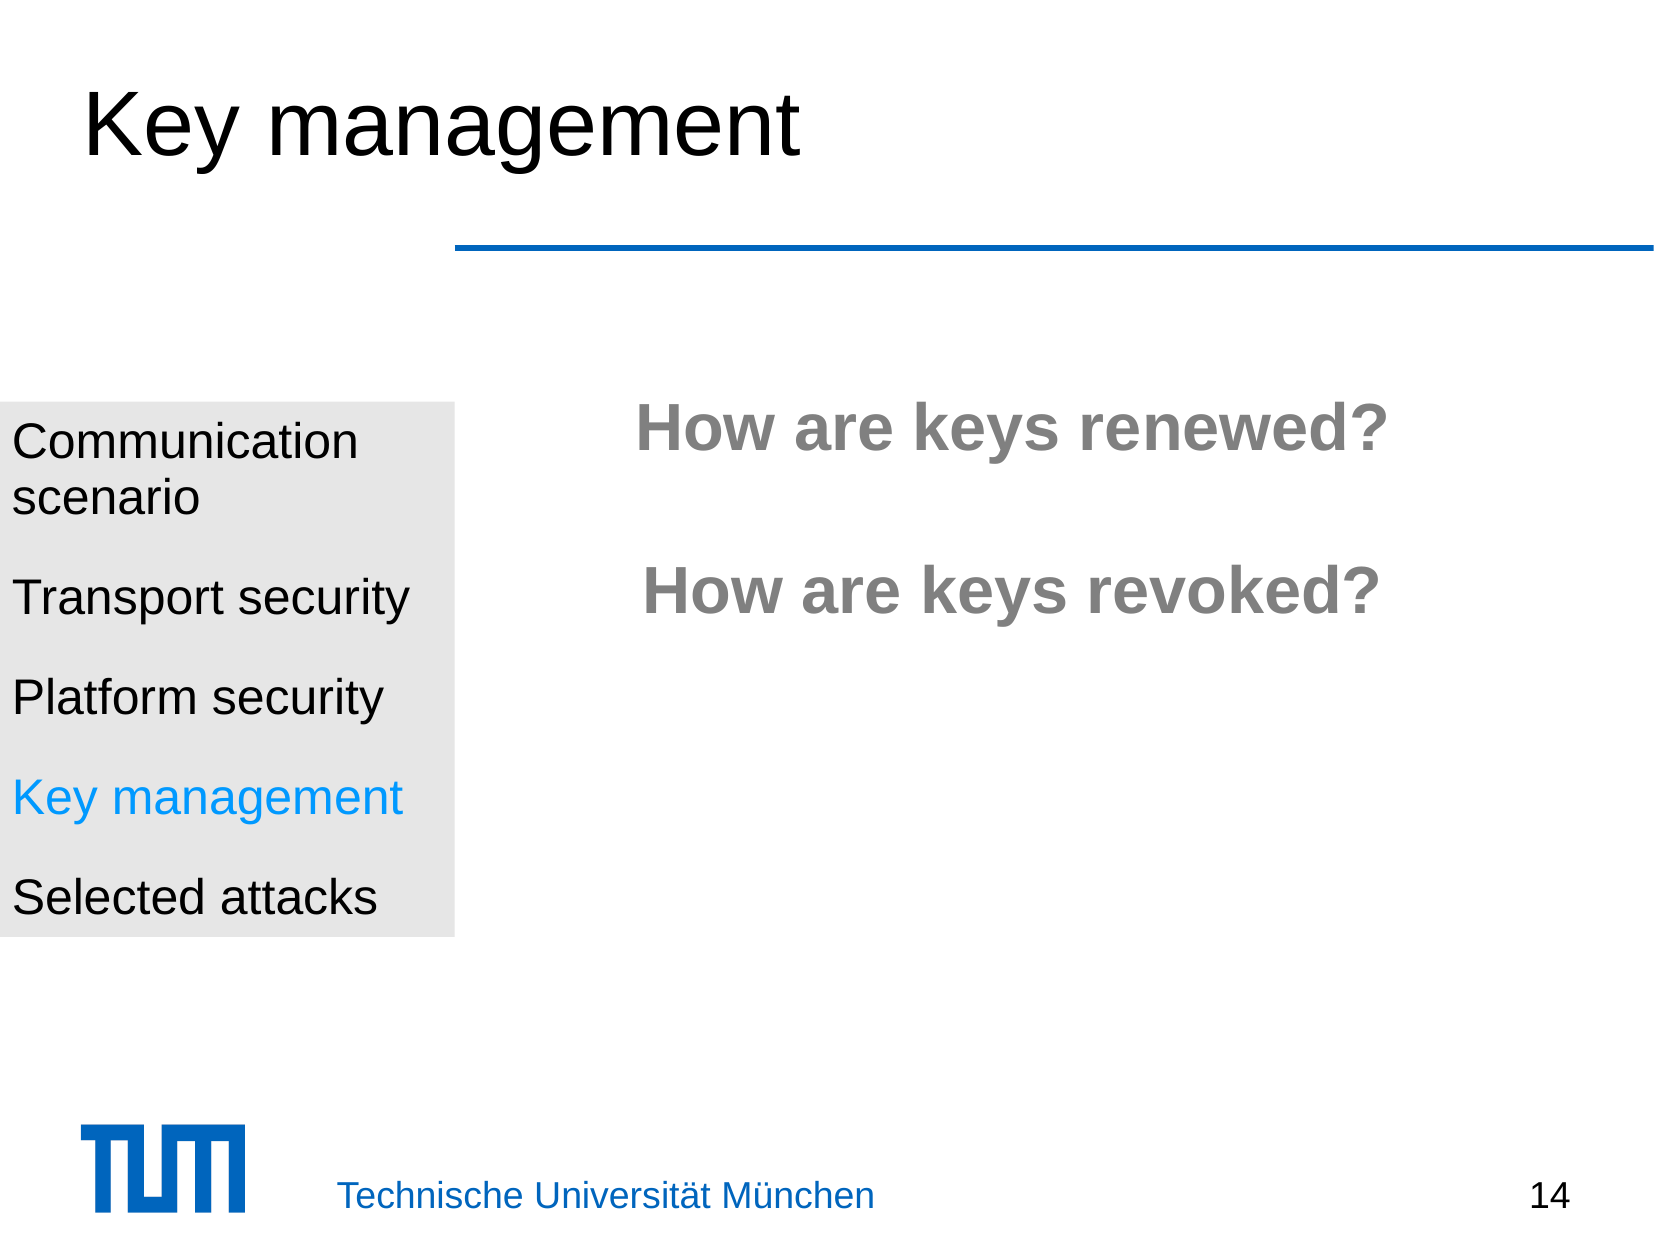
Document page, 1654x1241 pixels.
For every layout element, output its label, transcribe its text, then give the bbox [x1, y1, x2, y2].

title Key management [82, 19, 1571, 228]
list How are keys renewed? How are keys revoked? [454, 389, 1571, 1209]
picture [80, 1124, 245, 1213]
text_box Communication scenario Transport security Platform security Key management Selected attacks [0, 401, 455, 937]
